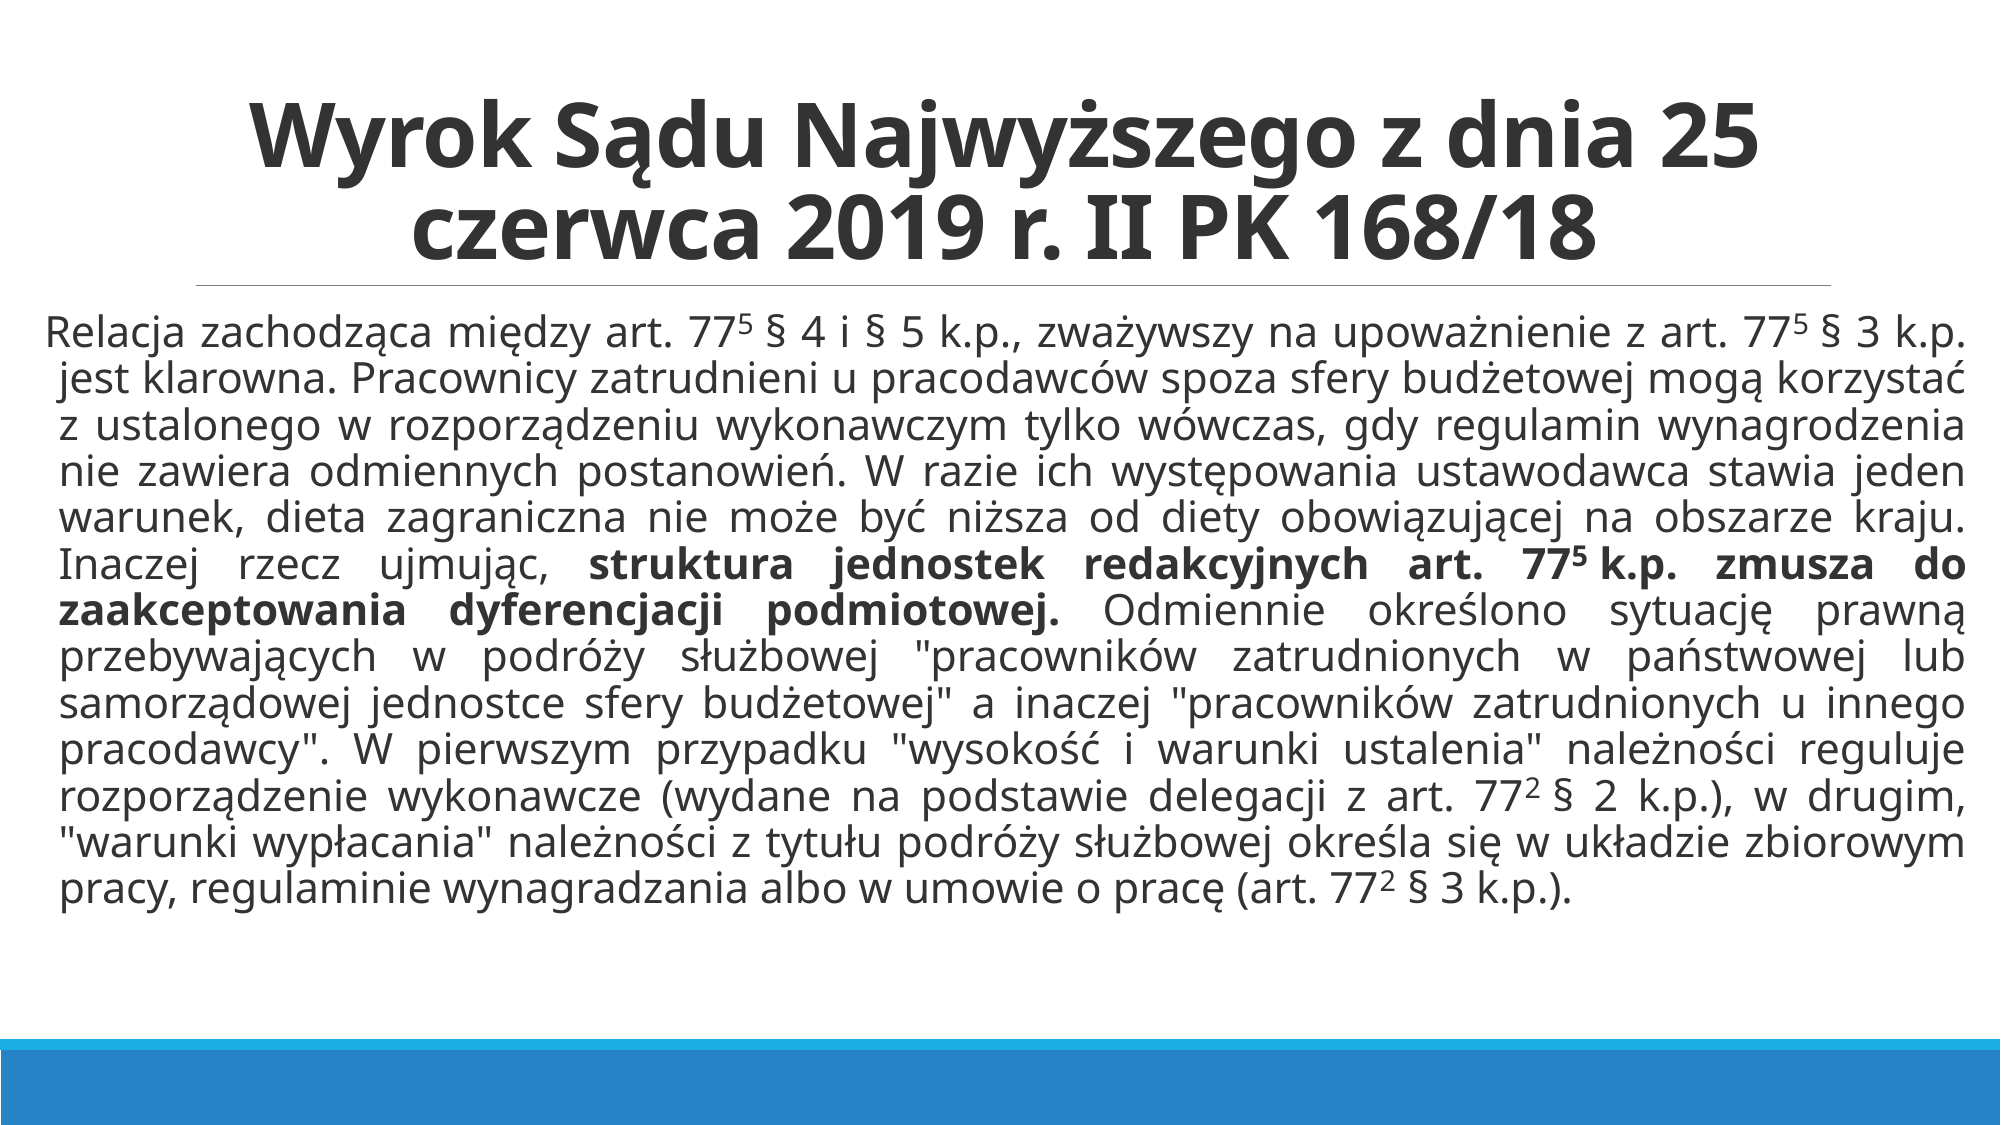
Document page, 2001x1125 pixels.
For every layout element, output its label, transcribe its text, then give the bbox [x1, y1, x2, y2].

list Relacja zachodząca między art. 775 § 4 i § 5 k.p., zważywszy na upoważnienie z art. 775 § 3 k.p. jest klarowna. Pracownicy zatrudnieni u pracodawców spoza sfery budżetowej mogą korzystać z ustalonego w rozporządzeniu wykonawczym tylko wówczas, gdy regulamin wynagrodzenia nie zawiera odmiennych postanowień. W razie ich występowania ustawodawca stawia jeden warunek, dieta zagraniczna nie może być niższa od diety obowiązującej na obszarze kraju. Inaczej rzecz ujmując, struktura jednostek redakcyjnych art. 775 k.p. zmusza do zaakceptowania dyferencjacji podmiotowej. Odmiennie określono sytuację prawną przebywających w podróży służbowej "pracowników zatrudnionych w państwowej lub samorządowej jednostce sfery budżetowej" a inaczej "pracowników zatrudnionych u innego pracodawcy". W pierwszym przypadku "wysokość i warunki ustalenia" należności reguluje rozporządzenie wykonawcze (wydane na podstawie delegacji z art. 772 § 2 k.p.), w drugim, "warunki wypłacania" należności z tytułu podróży służbowej określa się w układzie zbiorowym pracy, regulaminie wynagradzania albo w umowie o pracę (art. 772 § 3 k.p.). [30, 302, 1972, 963]
title Wyrok Sądu Najwyższego z dnia 25 czerwca 2019 r. II PK 168/18 [180, 47, 1831, 286]
